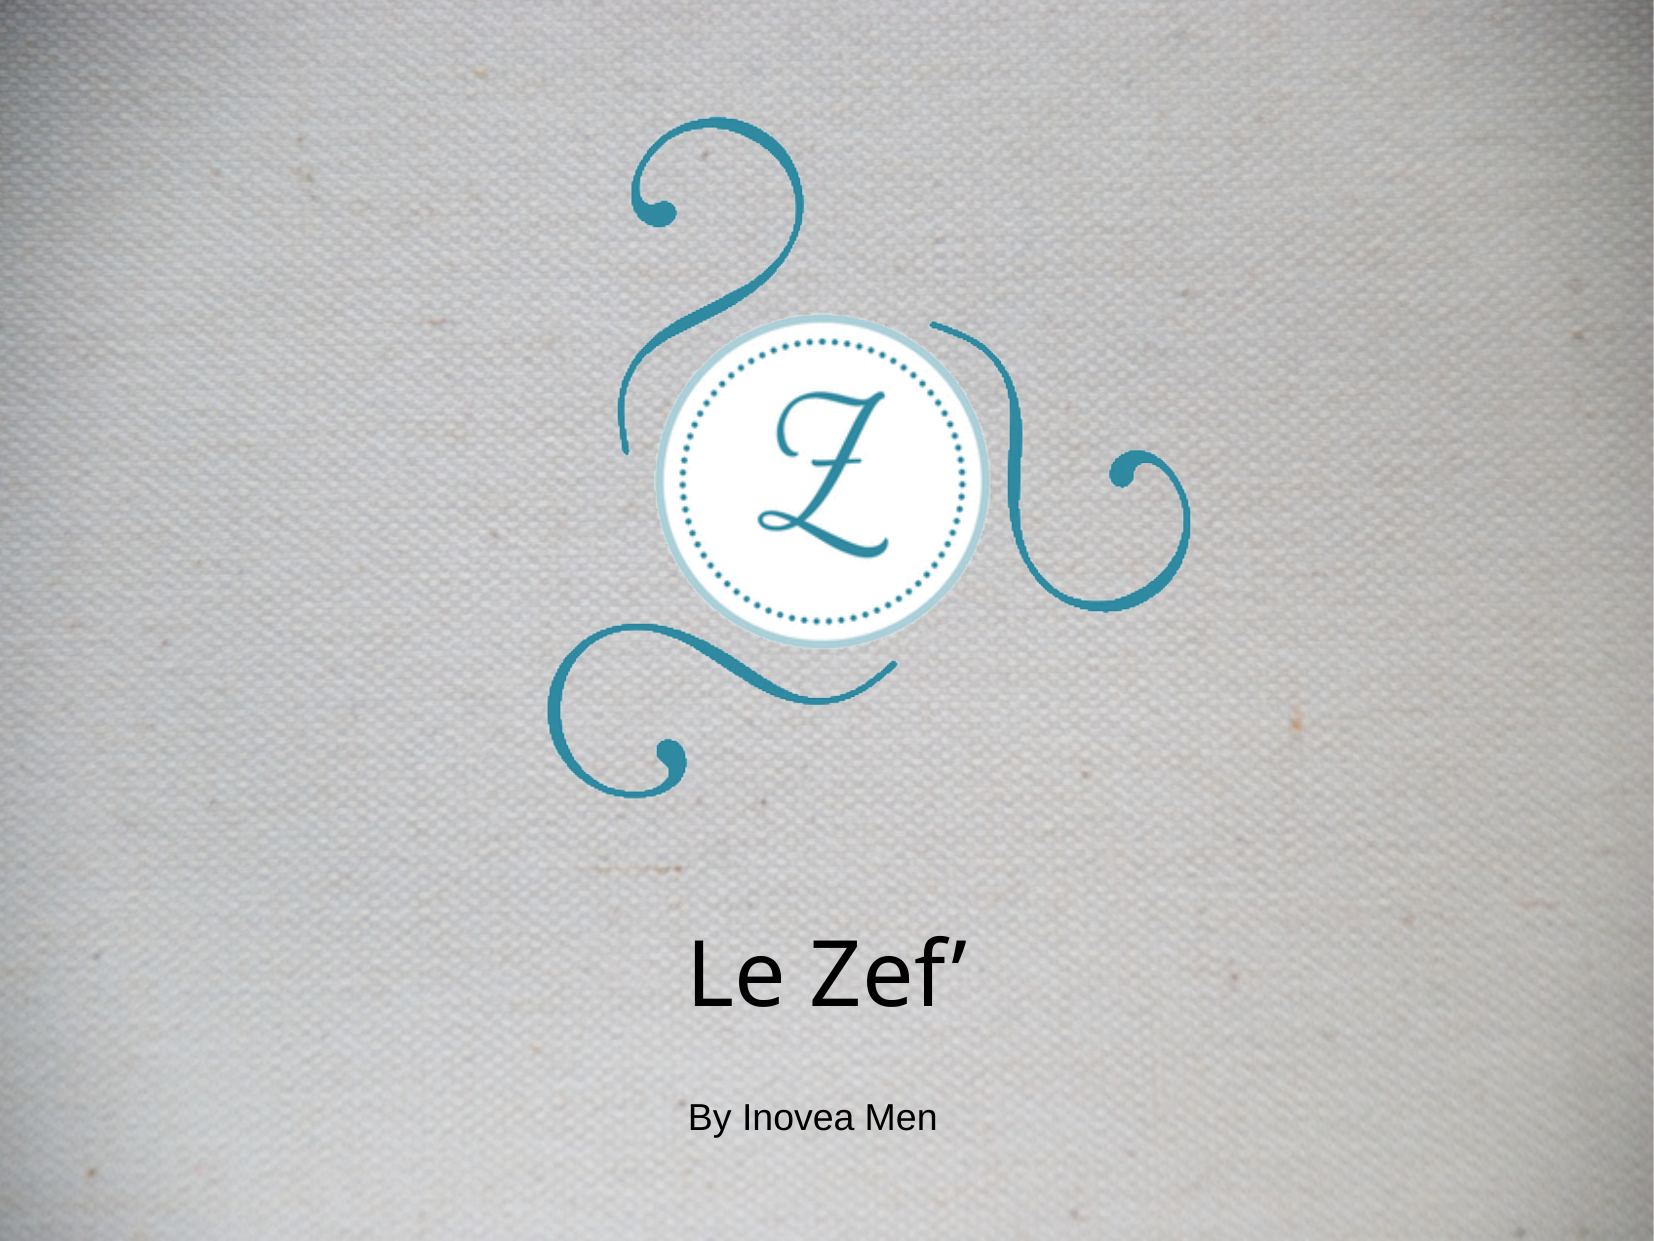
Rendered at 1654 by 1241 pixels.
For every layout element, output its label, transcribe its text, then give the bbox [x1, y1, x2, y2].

text_box By Inovea Men [673, 1088, 1075, 1146]
title Le Zef’ [94, 867, 1583, 1075]
picture [0, 0, 1654, 1241]
